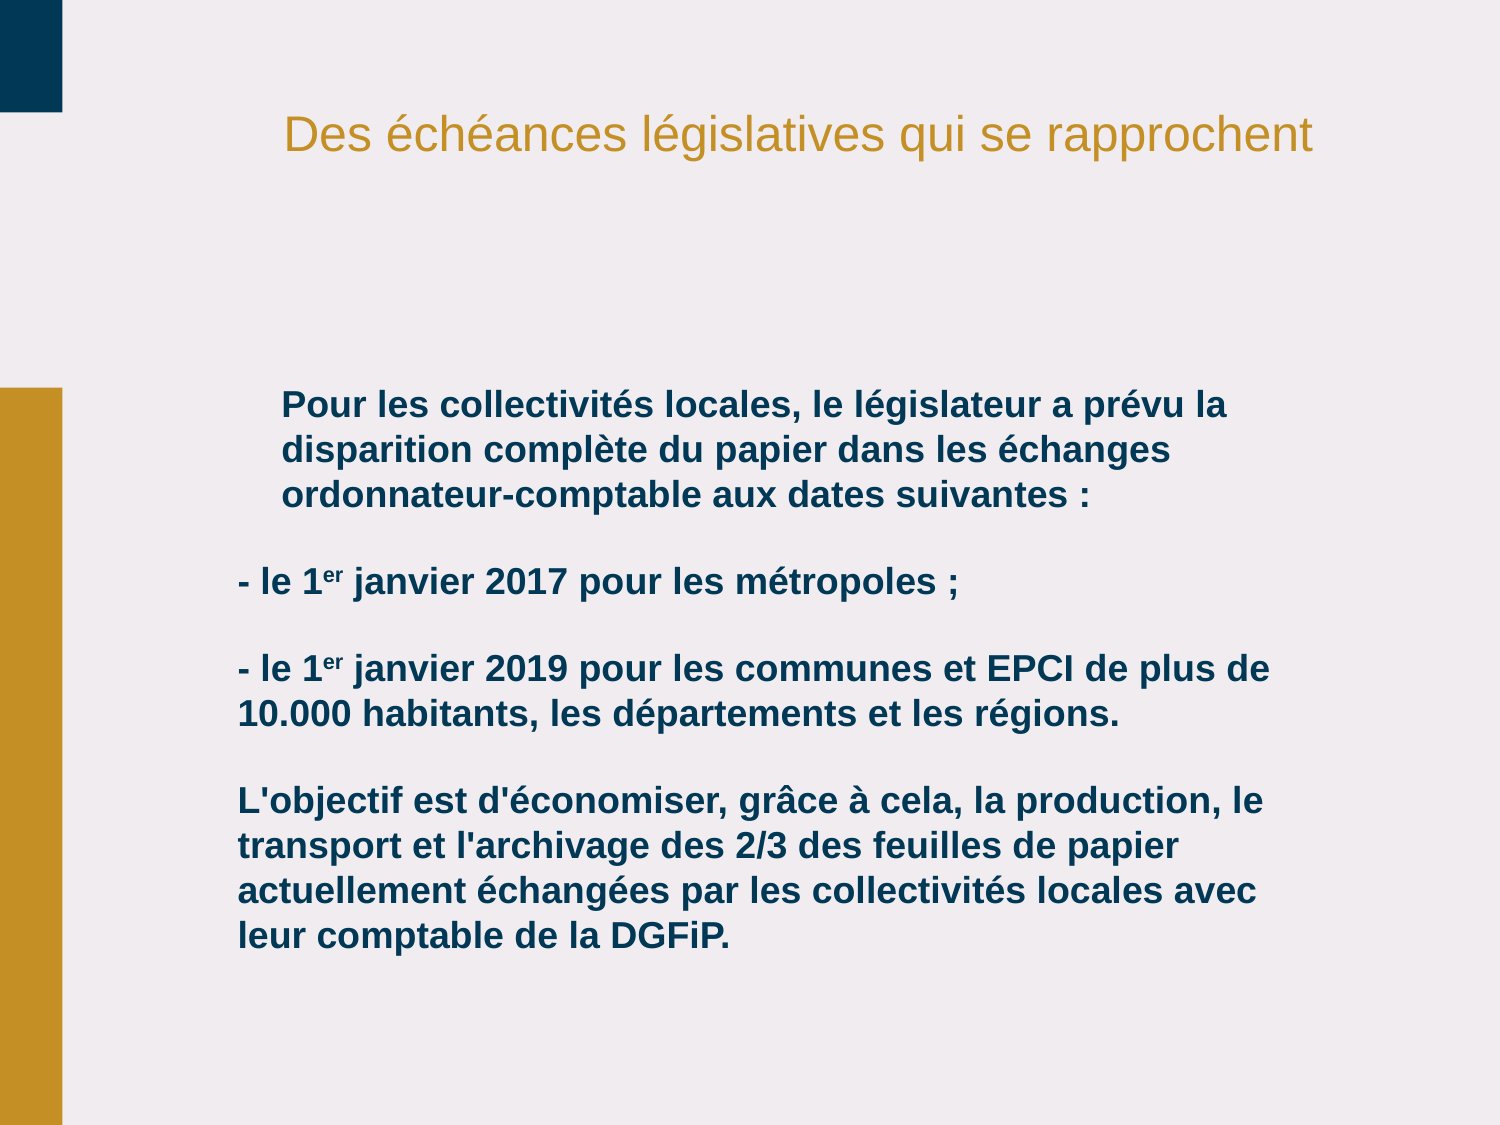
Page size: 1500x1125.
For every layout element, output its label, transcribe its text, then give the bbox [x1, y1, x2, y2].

list Pour les collectivités locales, le législateur a prévu la disparition complète du papier dans les échanges ordonnateur-comptable aux dates suivantes : - le 1er janvier 2017 pour les métropoles ; - le 1er janvier 2019 pour les communes et EPCI de plus de 10.000 habitants, les départements et les régions. L'objectif est d'économiser, grâce à cela, la production, le transport et l'archivage des 2/3 des feuilles de papier actuellement échangées par les collectivités locales avec leur comptable de la DGFiP. [237, 380, 1330, 1013]
title Des échéances législatives qui se rapprochent [283, 79, 1440, 190]
